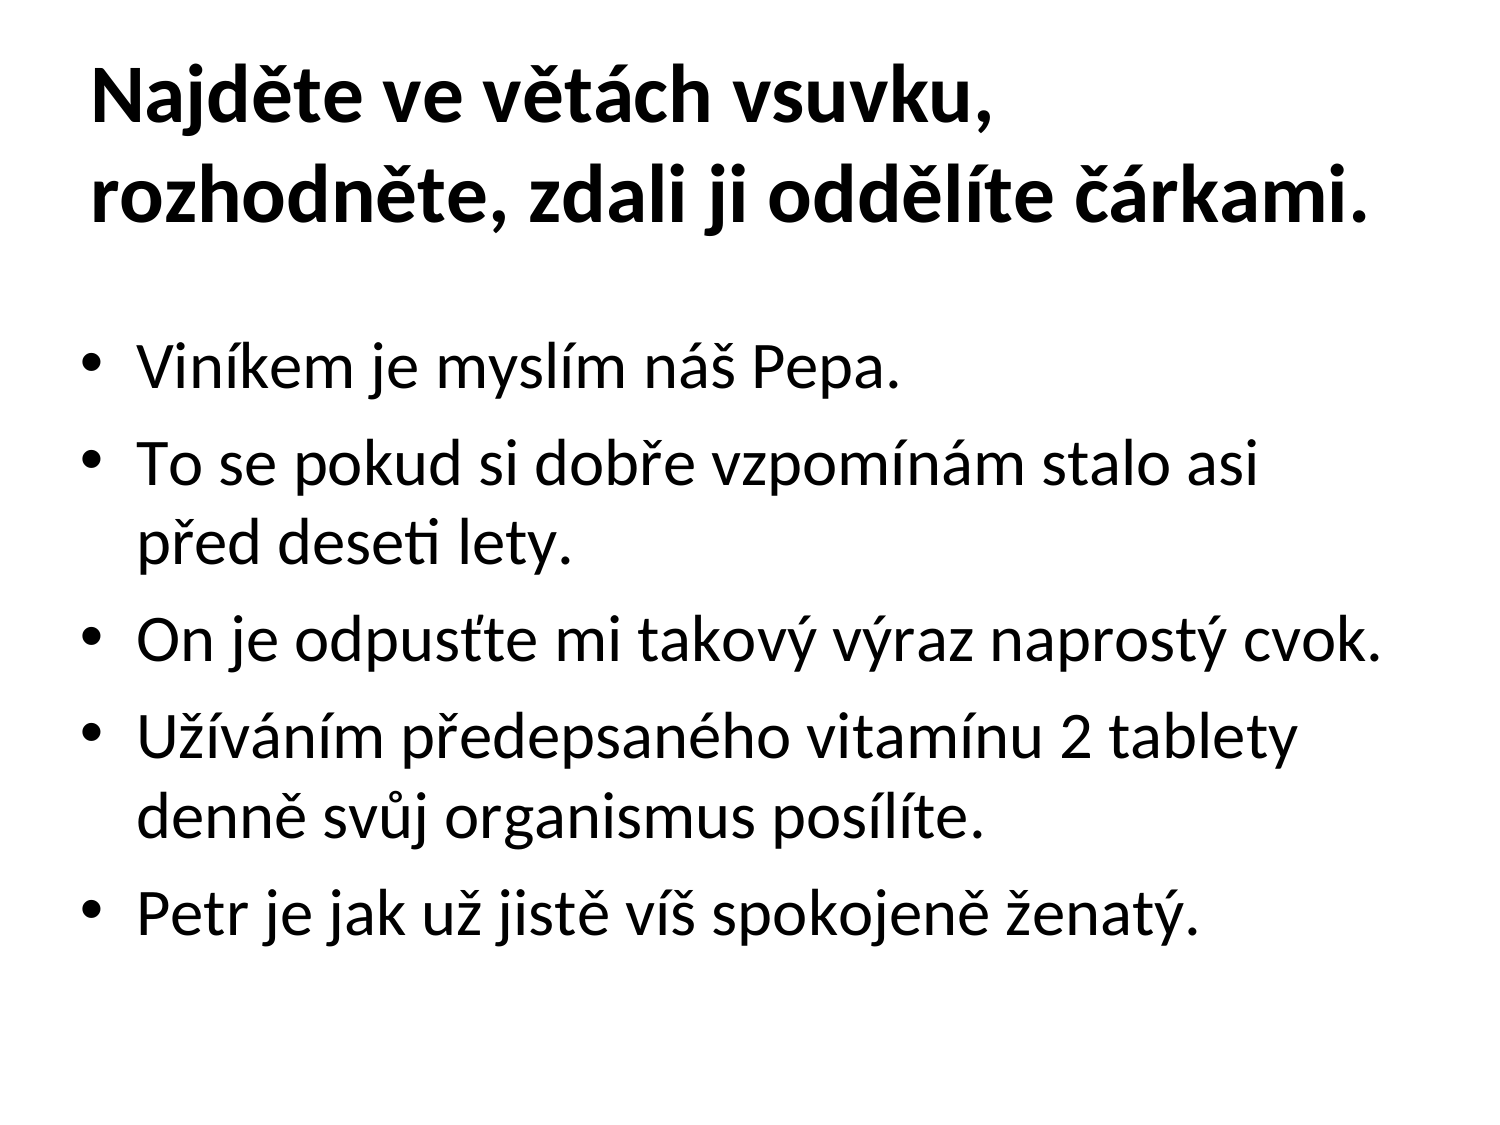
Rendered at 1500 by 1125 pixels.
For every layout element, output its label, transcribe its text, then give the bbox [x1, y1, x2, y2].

list Viníkem je myslím náš Pepa. To se pokud si dobře vzpomínám stalo asi před deseti lety. On je odpusťte mi takový výraz naprostý cvok. Užíváním předepsaného vitamínu 2 tablety denně svůj organismus posílíte. Petr je jak už jistě víš spokojeně ženatý. [64, 314, 1415, 1057]
title Najděte ve větách vsuvku, rozhodněte, zdali ji oddělíte čárkami. [75, 31, 1426, 247]
